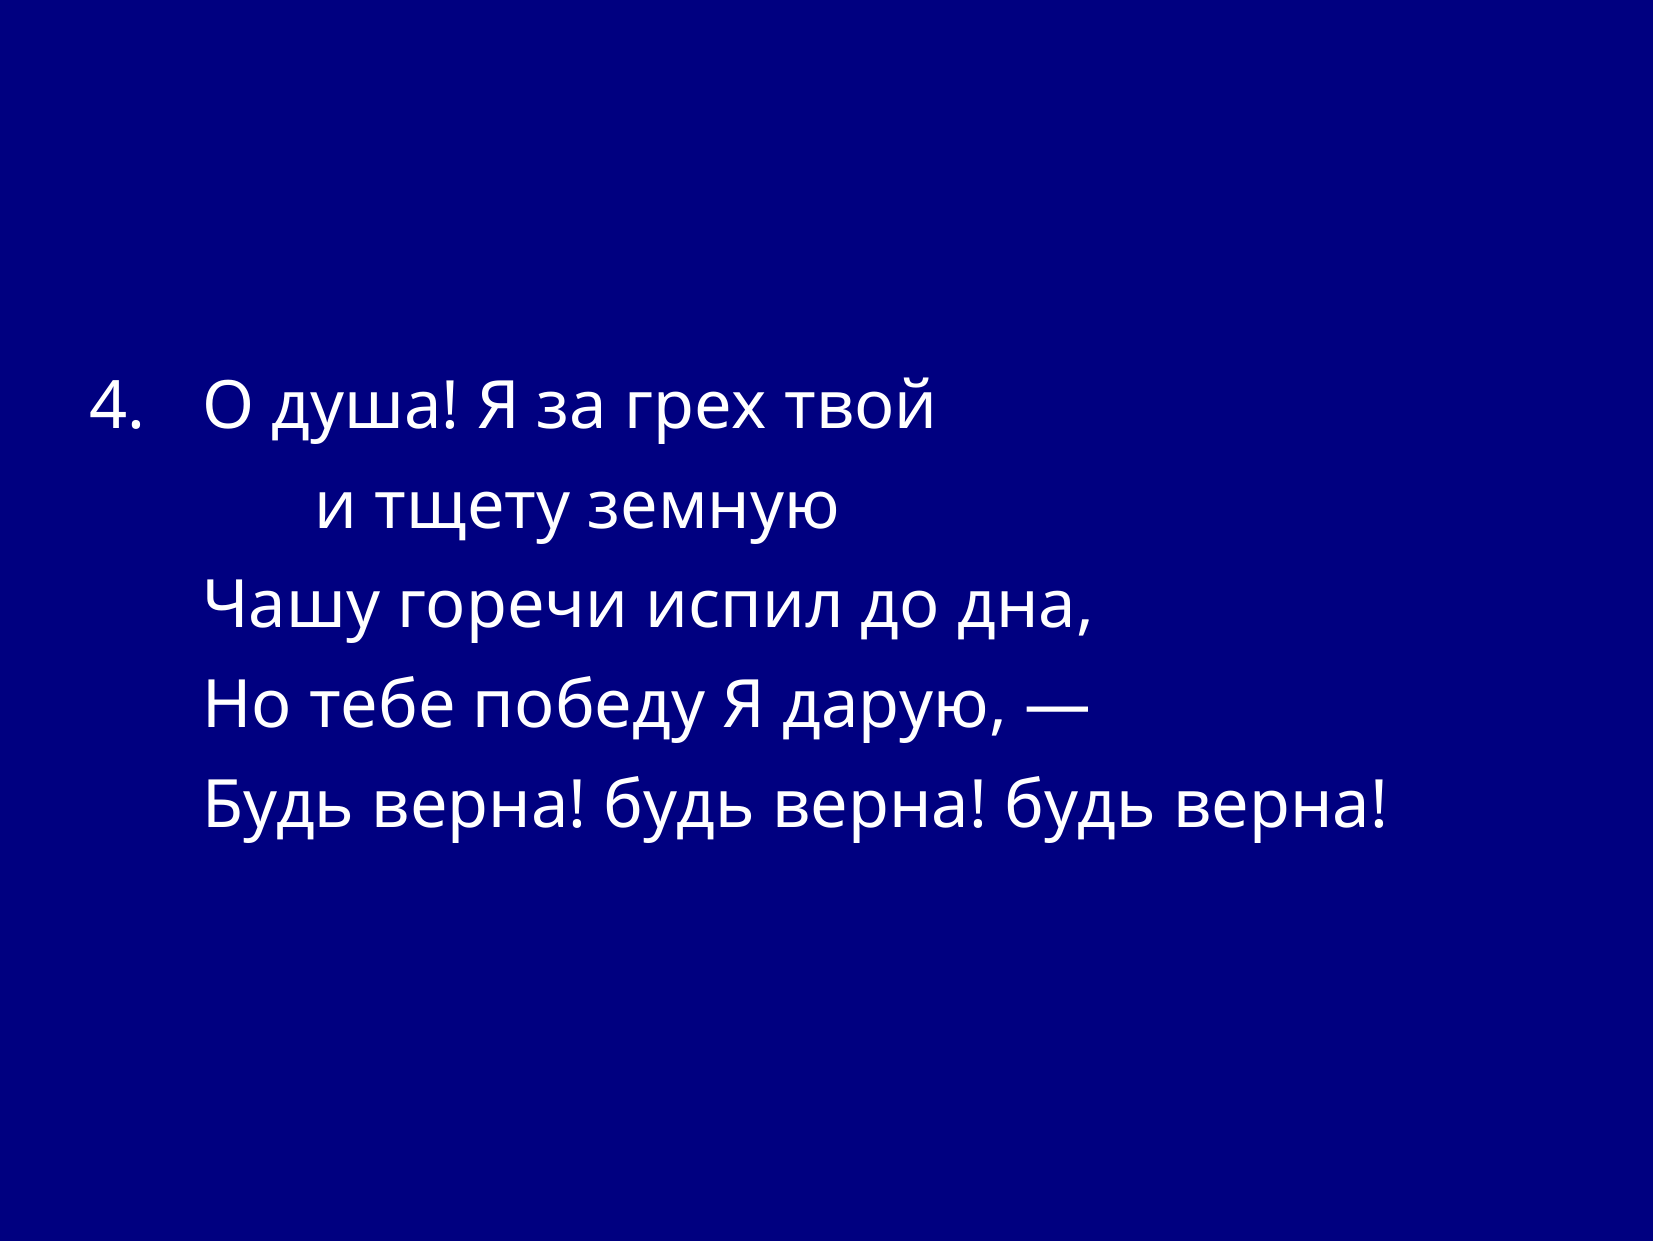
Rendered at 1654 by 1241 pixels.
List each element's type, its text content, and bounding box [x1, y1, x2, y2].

text_box 4. О душа! Я за грех твой и тщету земную Чашу горечи испил до дна, Но тебе победу Я дарую, — Будь верна! будь верна! будь верна! [75, 150, 1576, 1163]
